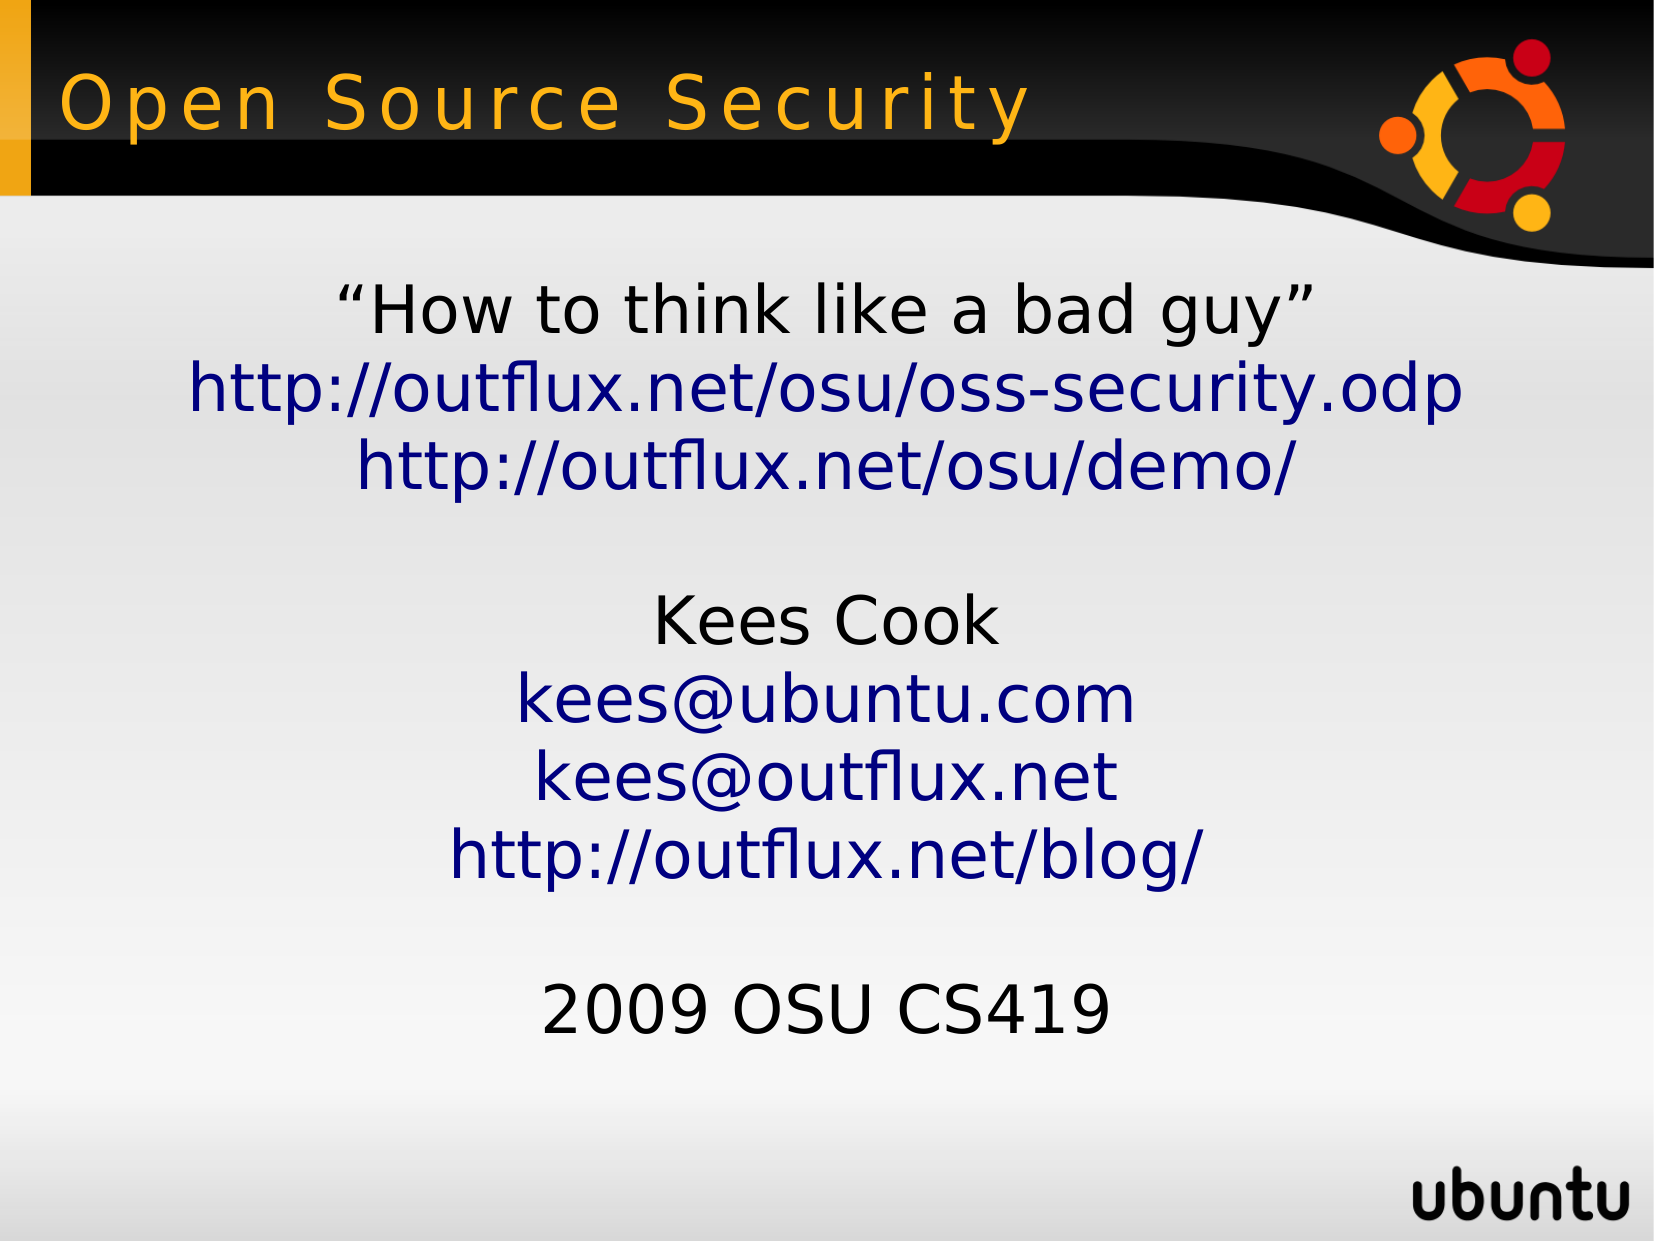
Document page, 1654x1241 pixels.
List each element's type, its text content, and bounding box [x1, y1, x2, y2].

picture [0, 0, 1654, 1241]
subtitle “How to think like a bad guy” http://outflux.net/osu/oss-security.odp http://outflux.net/osu/demo/ Kees Cook kees@ubuntu.com kees@outflux.net http://outflux.net/blog/ 2009 OSU CS419 [82, 271, 1571, 1128]
title Open Source Security [59, 29, 1595, 178]
